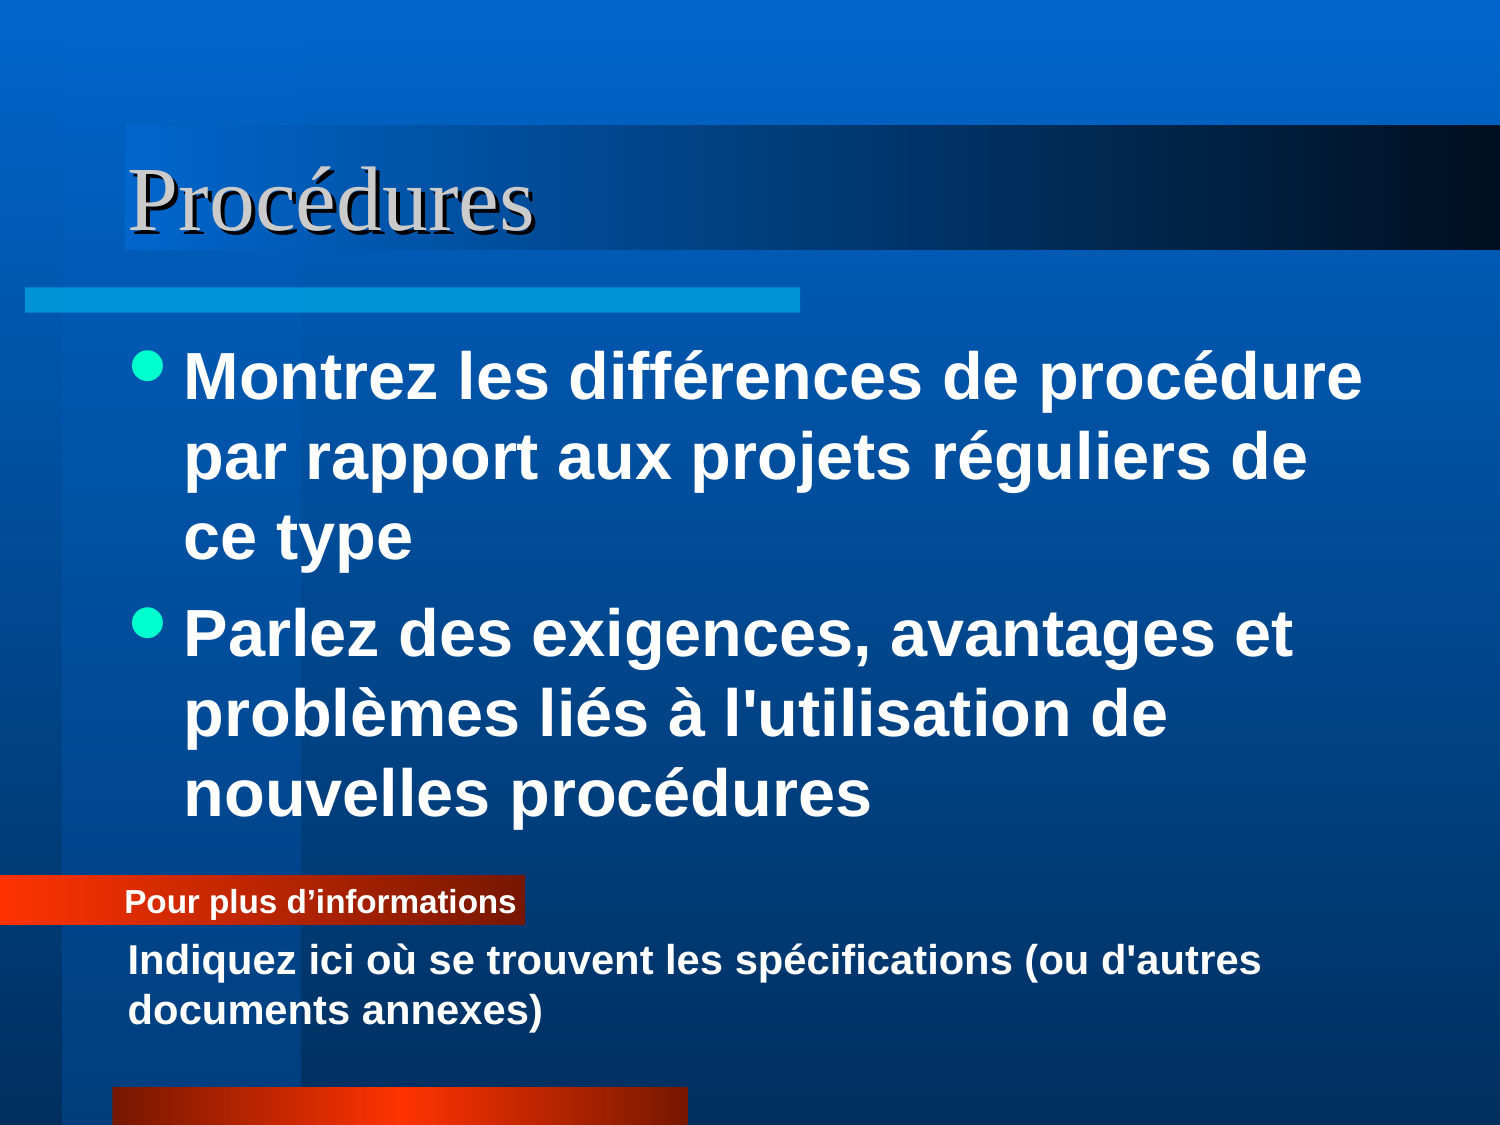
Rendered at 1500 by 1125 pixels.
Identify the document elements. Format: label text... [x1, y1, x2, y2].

text_box Pour plus d’informations [0, 875, 526, 925]
title Procédures [112, 99, 1388, 288]
list Montrez les différences de procédure par rapport aux projets réguliers de ce type Parlez des exigences, avantages et problèmes liés à l'utilisation de nouvelles procédures [112, 324, 1388, 924]
text_box Indiquez ici où se trouvent les spécifications (ou d'autres documents annexes) [112, 924, 1388, 1075]
